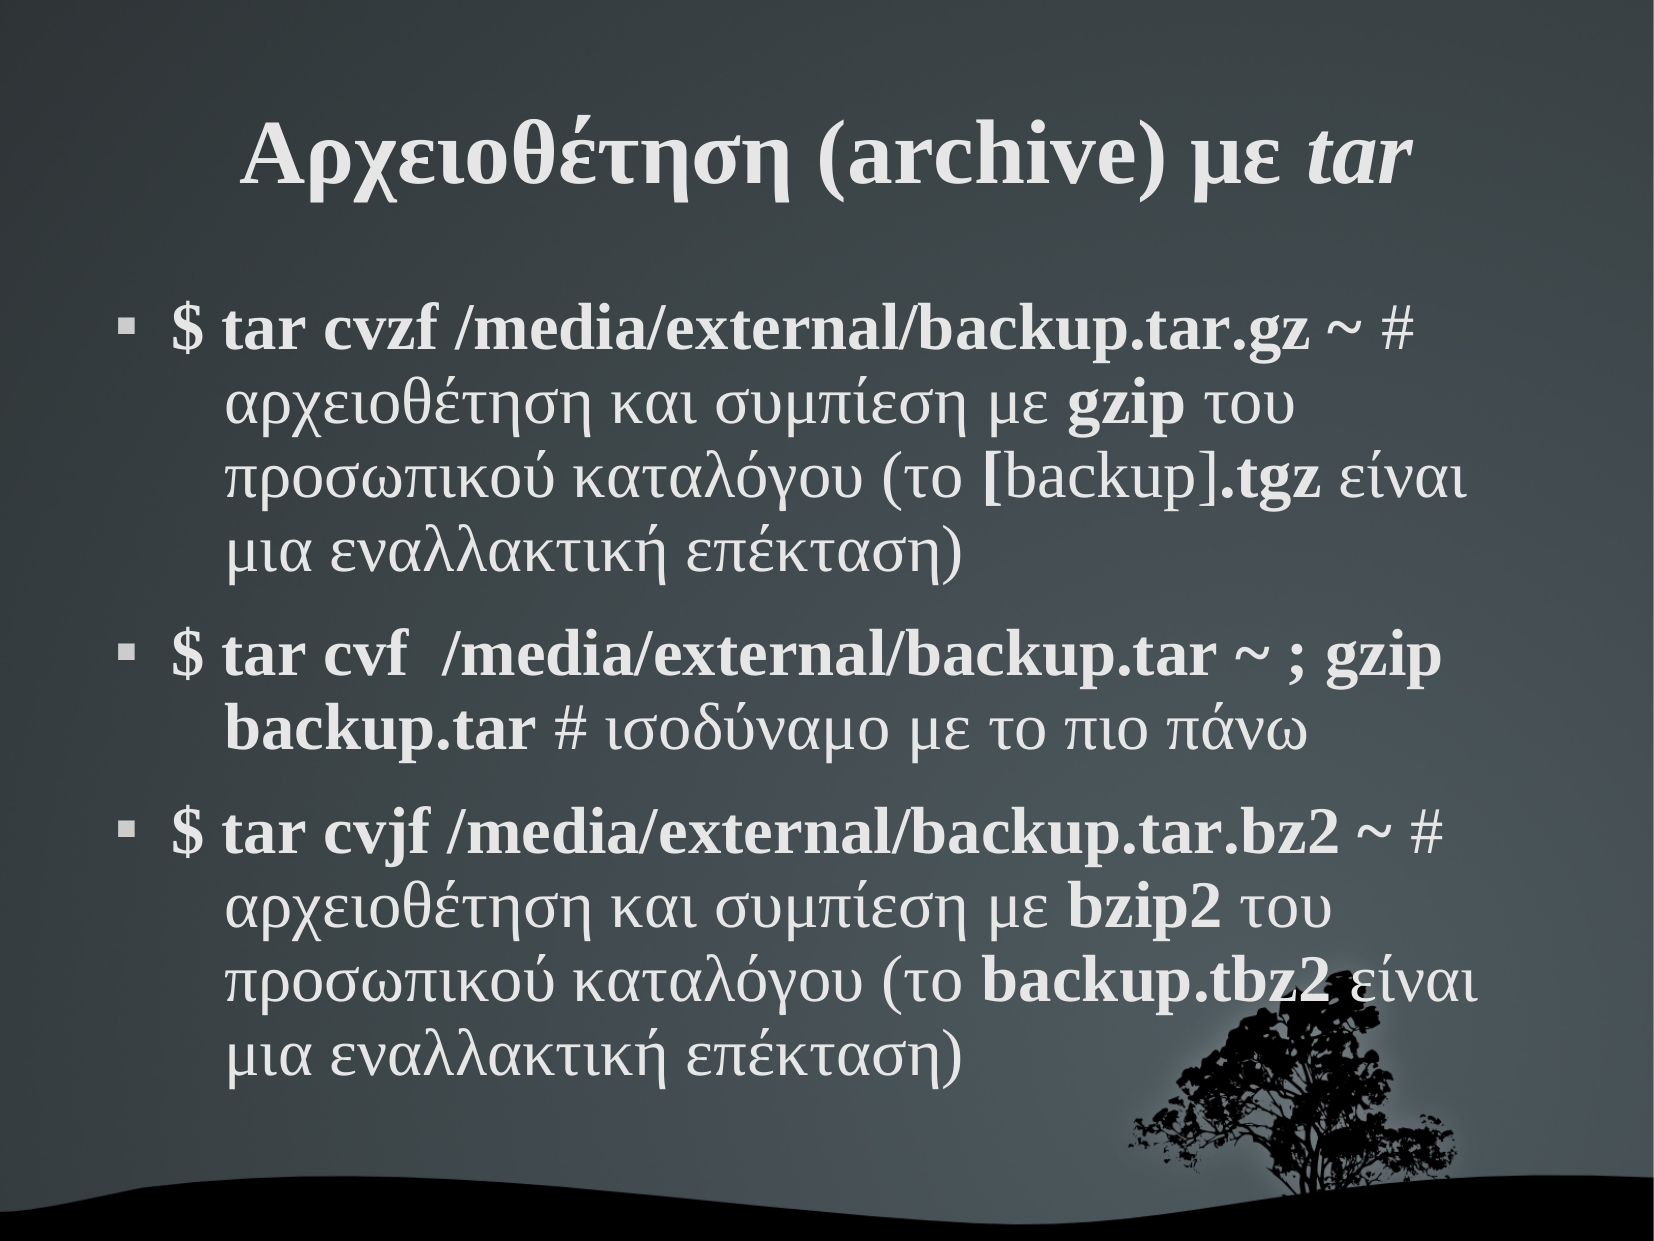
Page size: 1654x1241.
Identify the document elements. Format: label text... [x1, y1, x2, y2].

title Αρχειοθέτηση (archive) με tar [82, 49, 1571, 257]
picture [0, 0, 1654, 1241]
list $ tar cvzf /media/external/backup.tar.gz ~ # αρχειοθέτηση και συμπίεση με gzip του προσωπικού καταλόγου (το [backup].tgz είναι μια εναλλακτική επέκταση) $ tar cvf /media/external/backup.tar ~ ; gzip backup.tar # ισοδύναμο με το πιο πάνω $ tar cvjf /media/external/backup.tar.bz2 ~ # αρχειοθέτηση και συμπίεση με bzip2 του προσωπικού καταλόγου (το backup.tbz2 είναι μια εναλλακτική επέκταση) [82, 290, 1571, 1209]
